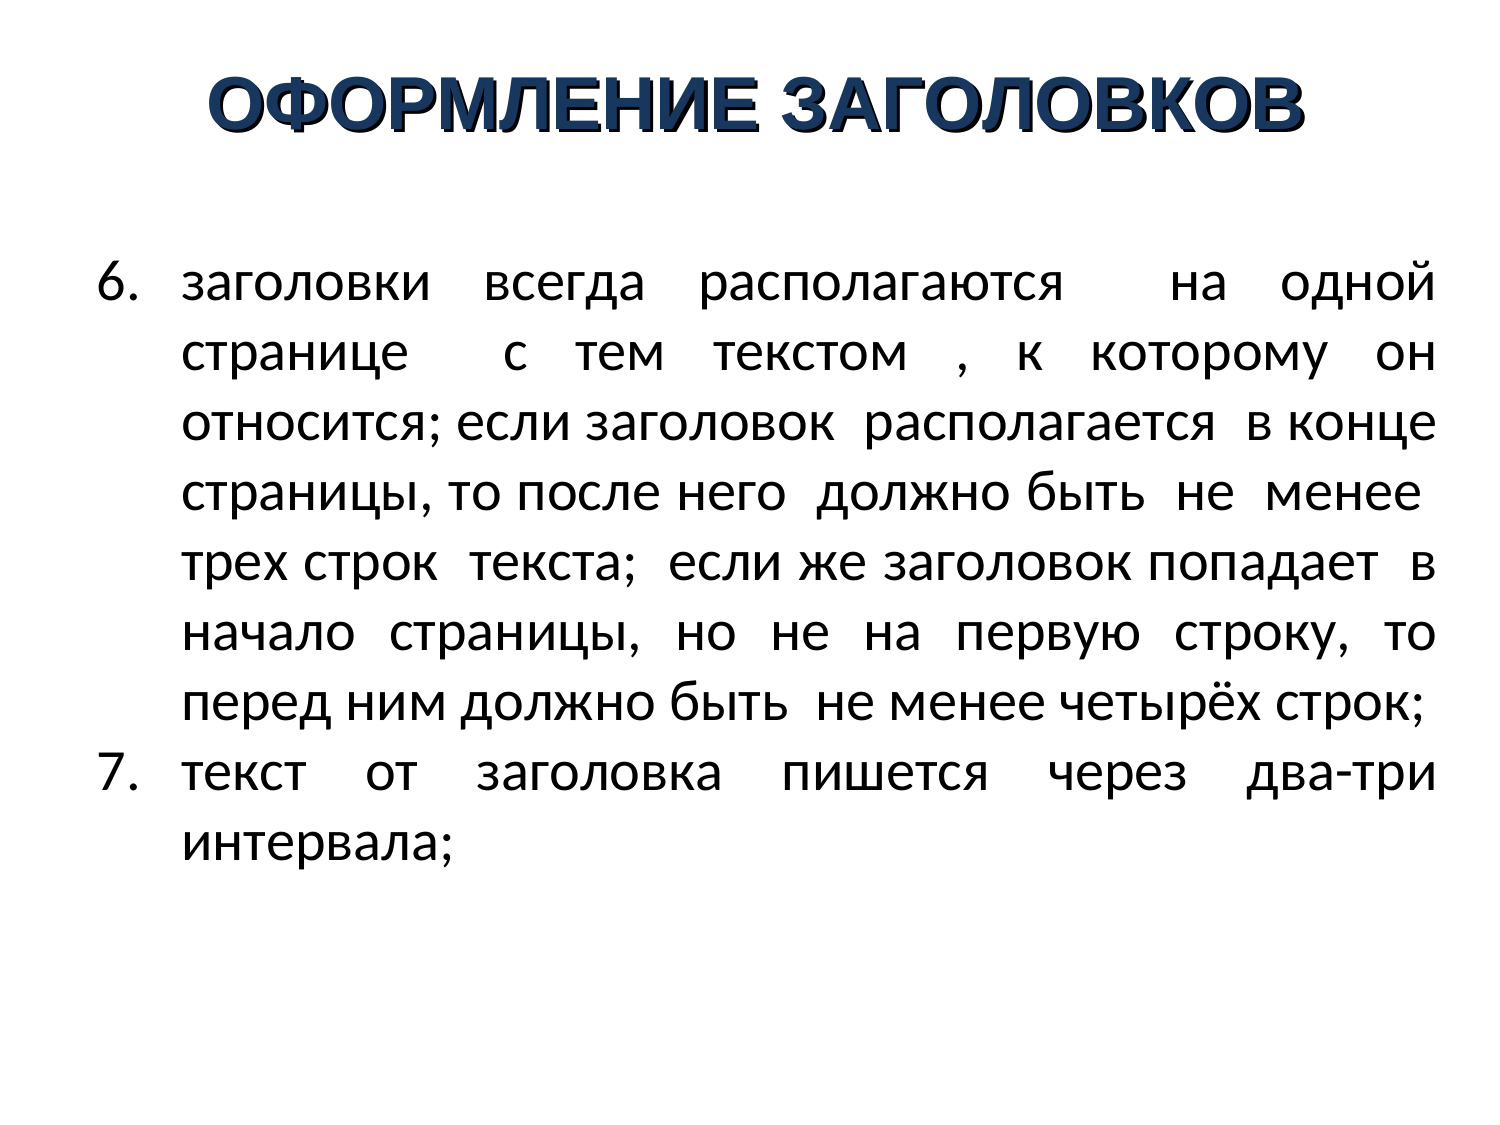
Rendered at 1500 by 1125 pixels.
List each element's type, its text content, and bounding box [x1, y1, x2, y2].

text_box ОФОРМЛЕНИЕ ЗАГОЛОВКОВ [191, 46, 1321, 153]
text_box заголовки всегда располагаются на одной странице с тем текстом , к которому он относится; если заголовок располагается в конце страницы, то после него должно быть не менее трех строк текста; если же заголовок попадает в начало страницы, но не на первую строку, то перед ним должно быть не менее четырёх строк; текст от заголовка пишется через два-три интервала; [81, 234, 1454, 880]
